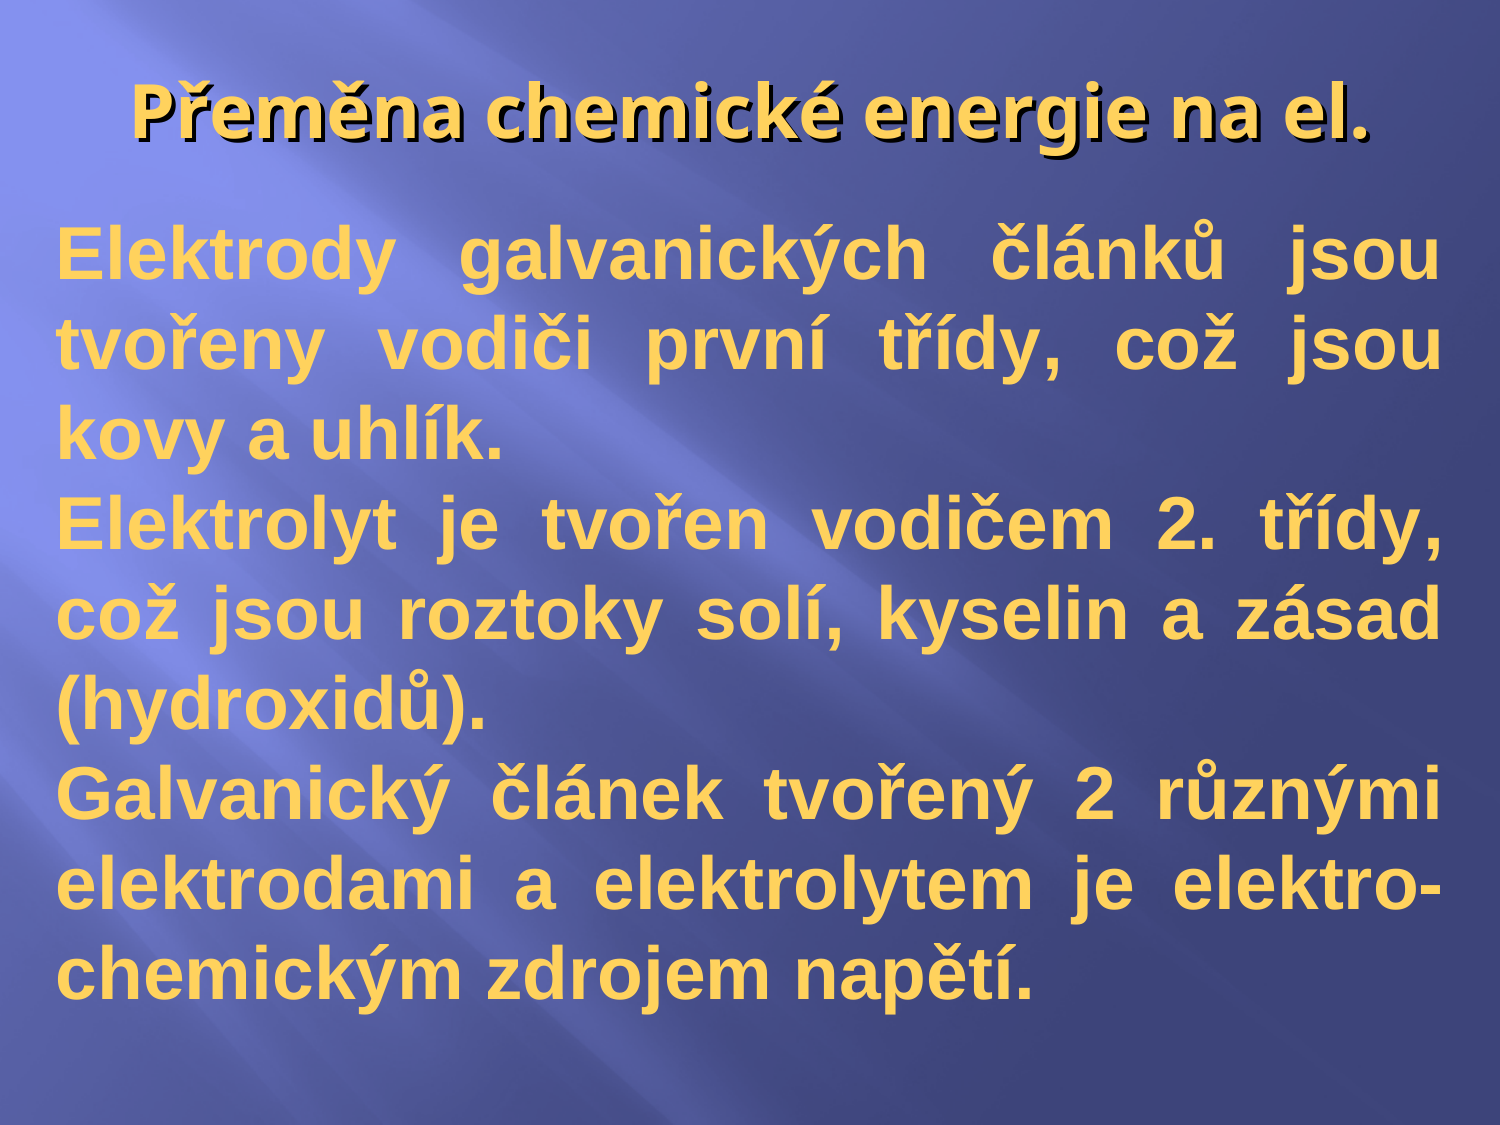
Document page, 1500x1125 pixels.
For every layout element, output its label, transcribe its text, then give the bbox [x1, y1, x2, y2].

title Přeměna chemické energie na el. [64, 45, 1436, 172]
picture [0, 0, 1500, 1125]
text_box Elektrody galvanických článků jsou tvořeny vodiči první třídy, což jsou kovy a uhlík. Elektrolyt je tvořen vodičem 2. třídy, což jsou roztoky solí, kyselin a zásad (hydroxidů). Galvanický článek tvořený 2 různými elektrodami a elektrolytem je elektro-chemickým zdrojem napětí. [41, 172, 1459, 1047]
